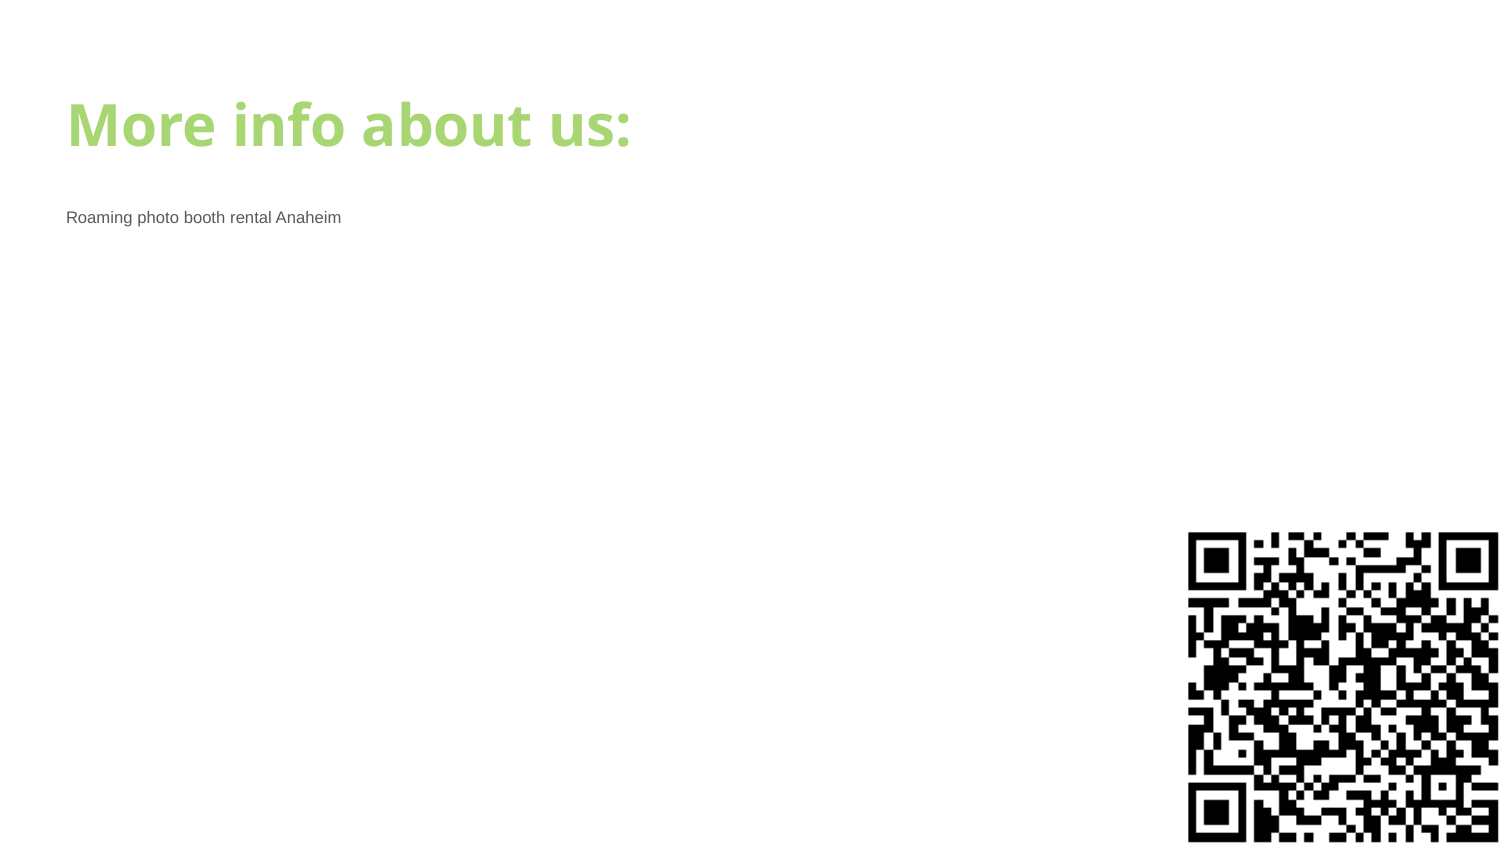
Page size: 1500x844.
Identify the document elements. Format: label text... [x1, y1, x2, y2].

picture [1187, 531, 1500, 844]
title More info about us: [51, 72, 1449, 167]
list Roaming photo booth rental Anaheim [51, 189, 1449, 750]
